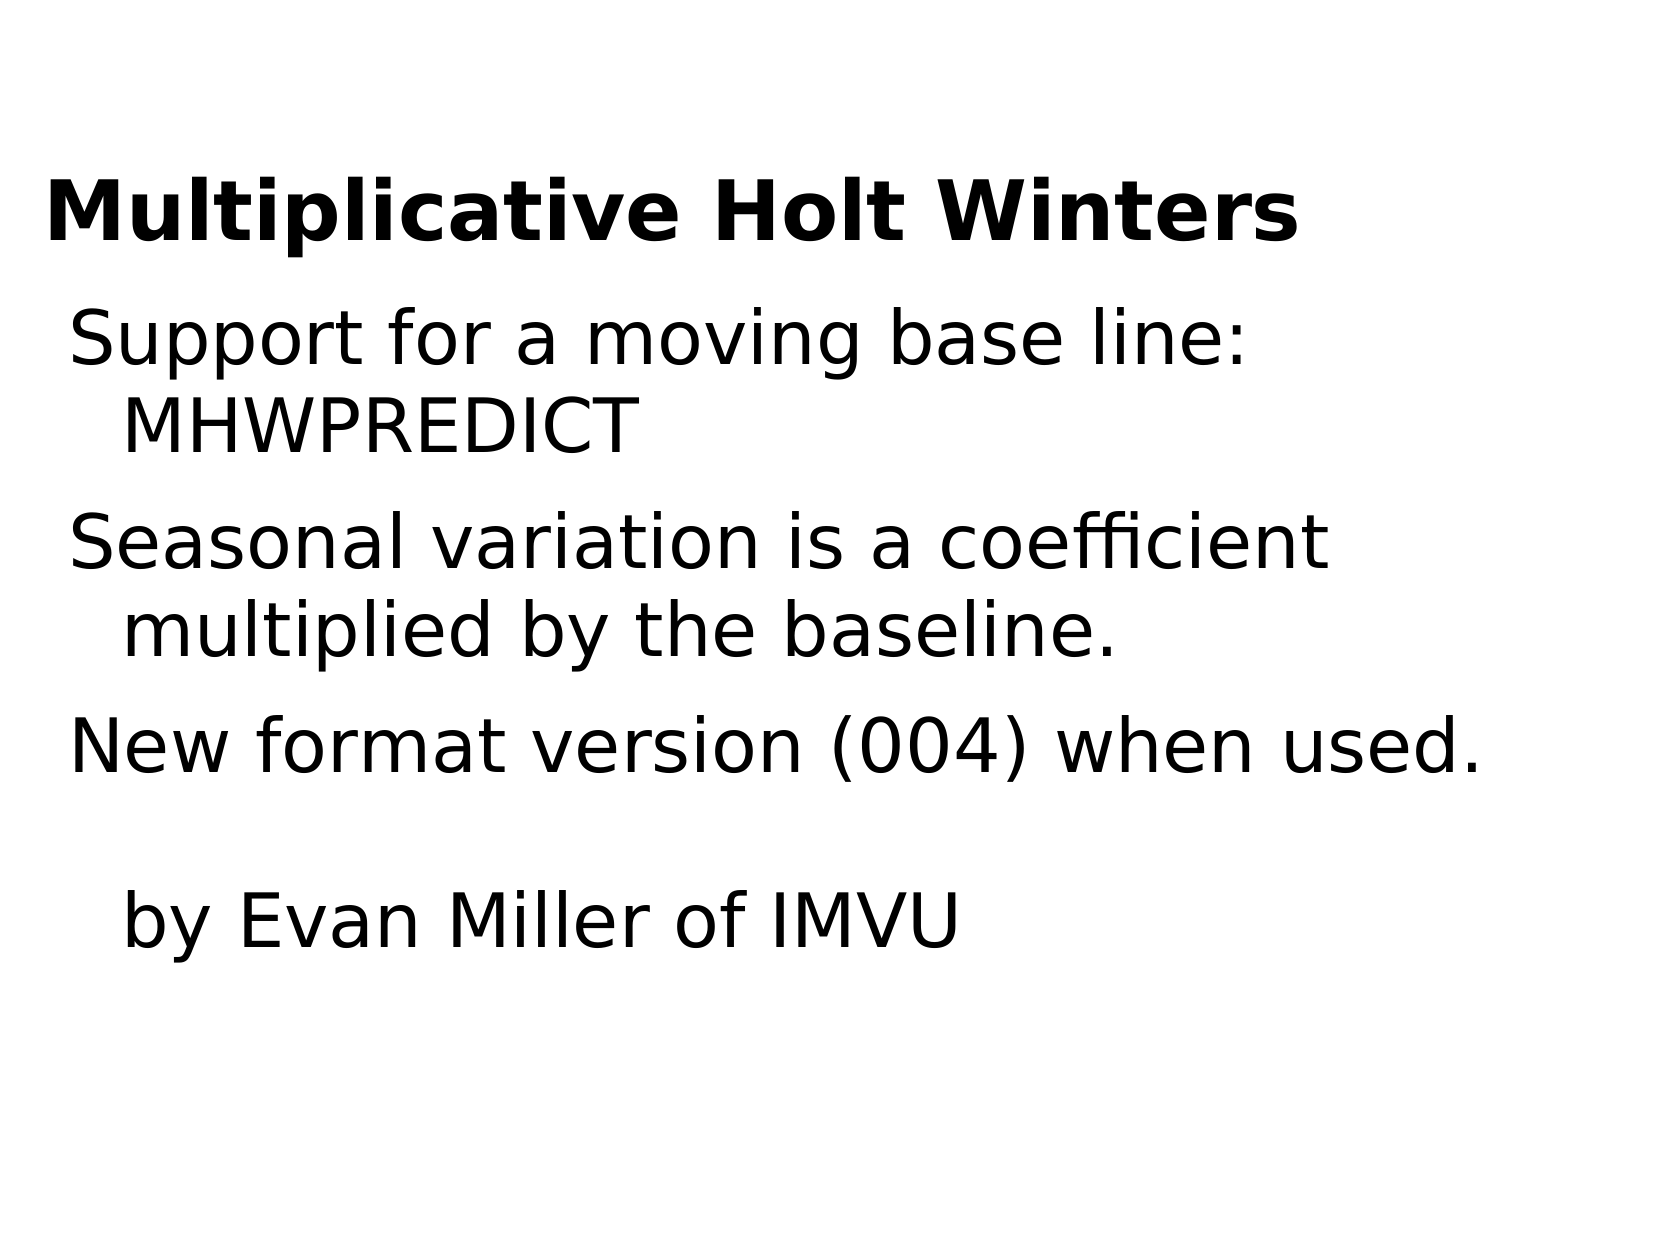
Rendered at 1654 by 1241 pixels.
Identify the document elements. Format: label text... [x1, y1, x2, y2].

title Multiplicative Holt Winters [43, 144, 1581, 280]
list Support for a moving base line: MHWPREDICT Seasonal variation is a coefficient multiplied by the baseline. New format version (004) when used. by Evan Miller of IMVU [50, 295, 1571, 1099]
